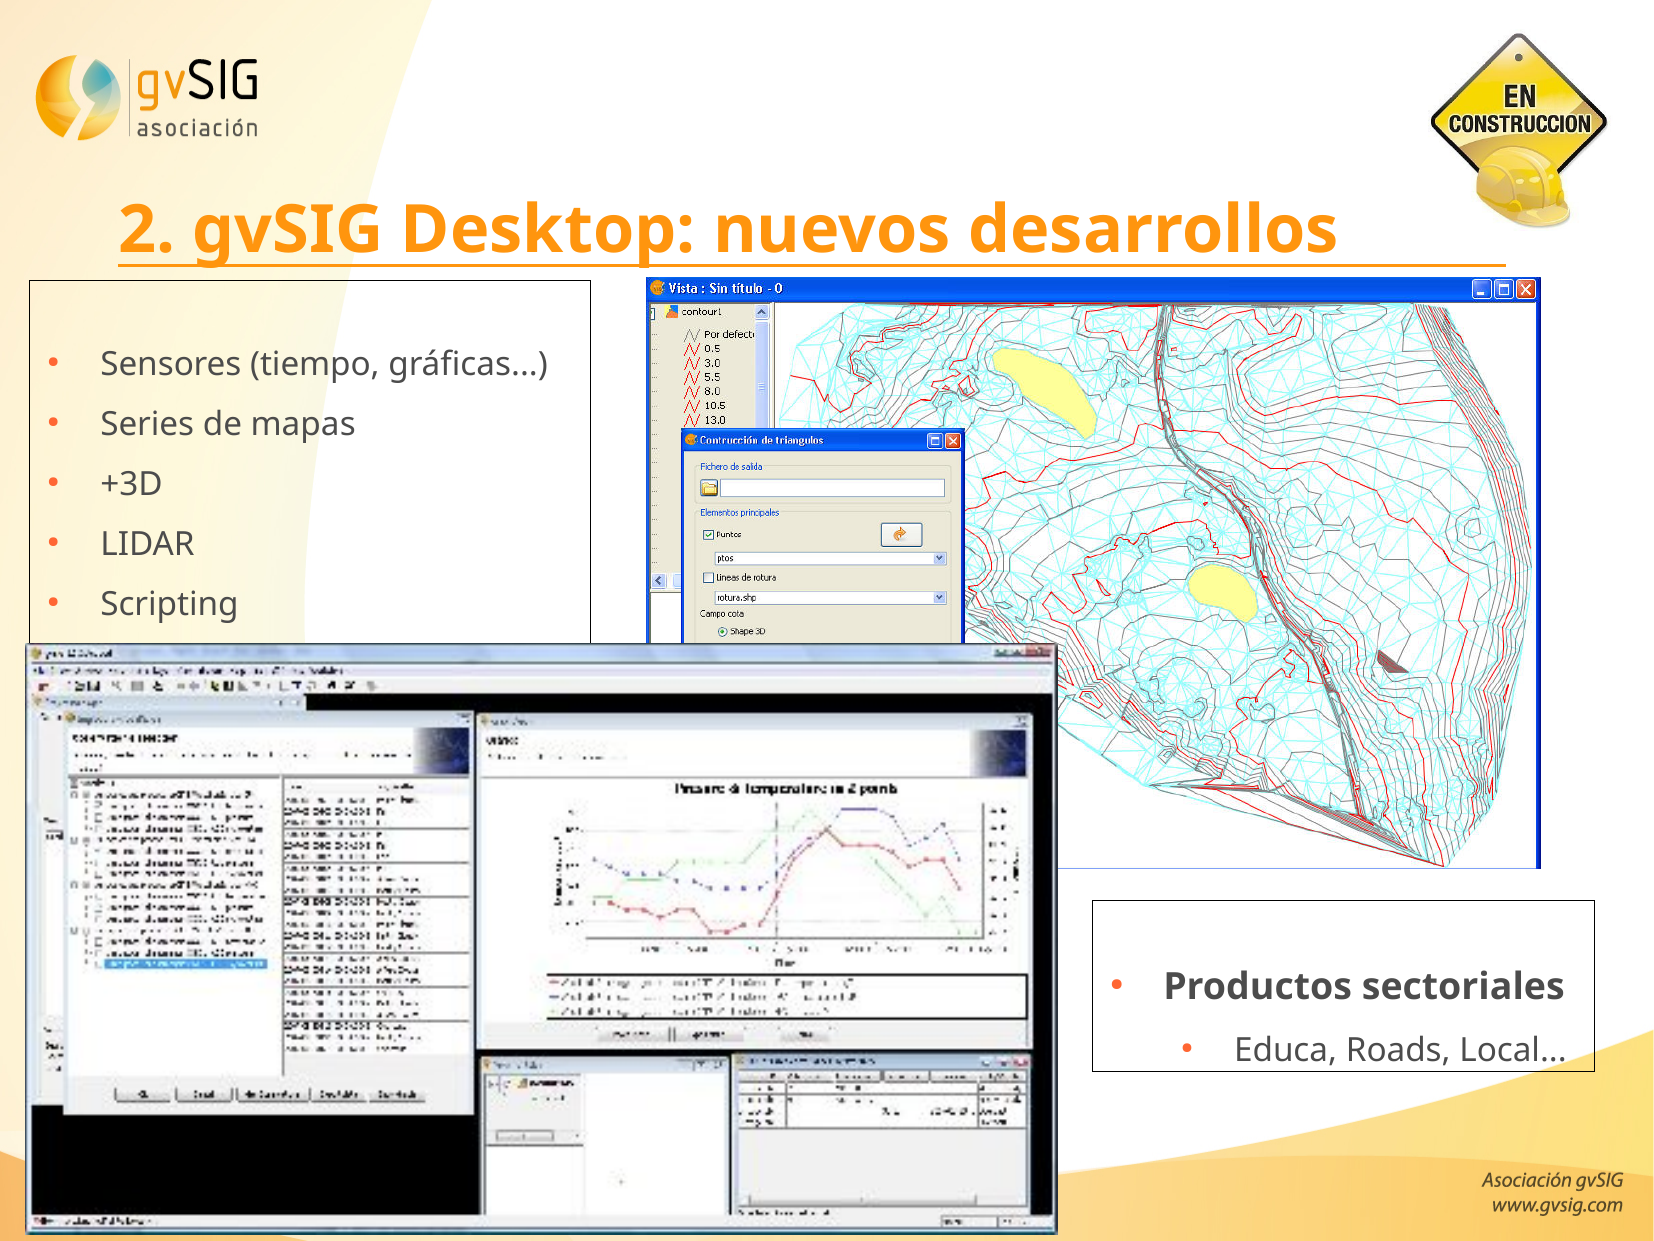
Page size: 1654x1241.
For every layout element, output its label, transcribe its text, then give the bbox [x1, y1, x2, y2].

picture [0, 0, 1654, 1241]
title 2. gvSIG Desktop: nuevos desarrollos [118, 177, 1607, 276]
list Sensores (tiempo, gráficas...) Series de mapas +3D LIDAR Scripting ... [29, 280, 591, 638]
list Productos sectoriales Educa, Roads, Local... [1092, 900, 1595, 1066]
